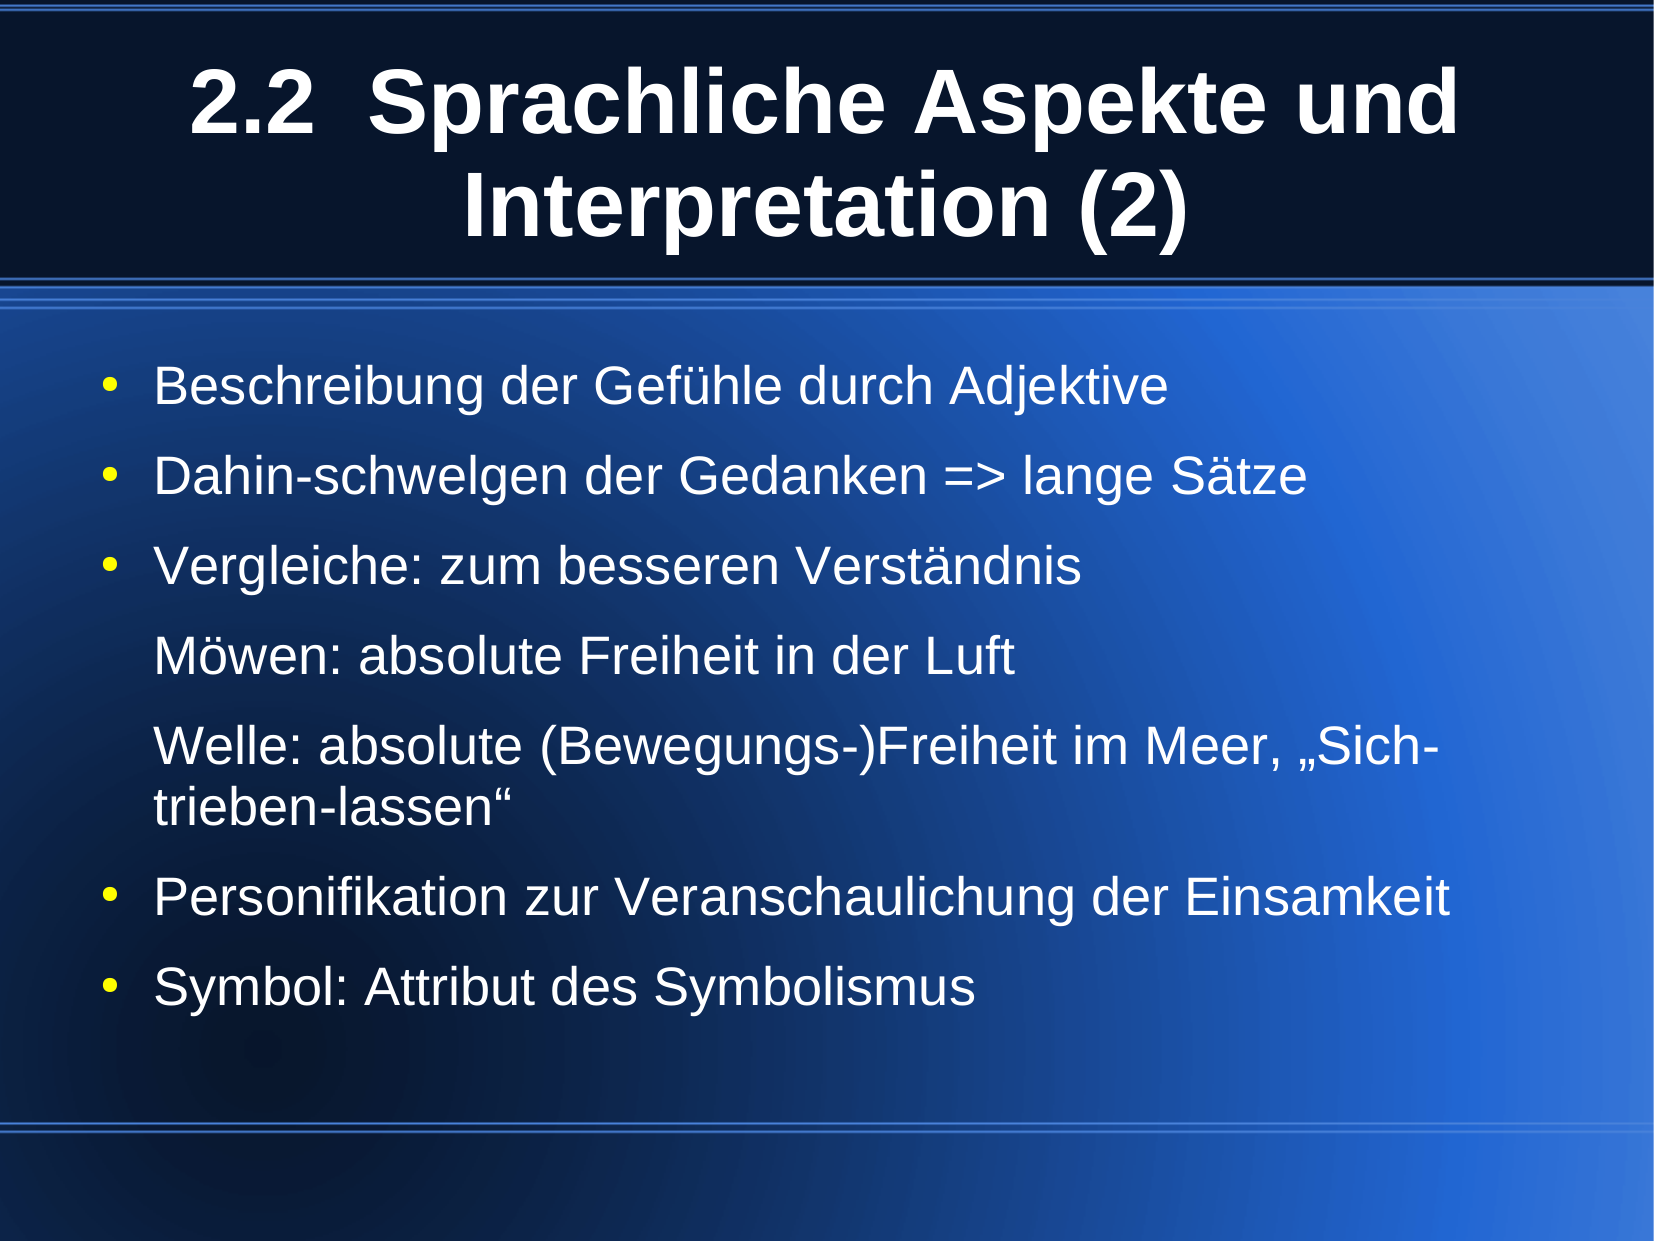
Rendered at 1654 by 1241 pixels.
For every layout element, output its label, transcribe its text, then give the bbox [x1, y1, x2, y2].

list Beschreibung der Gefühle durch Adjektive Dahin-schwelgen der Gedanken => lange Sätze Vergleiche: zum besseren Verständnis Möwen: absolute Freiheit in der Luft Welle: absolute (Bewegungs-)Freiheit im Meer, „Sich-trieben-lassen“ Personifikation zur Veranschaulichung der Einsamkeit Symbol: Attribut des Symbolismus [82, 355, 1571, 1107]
title 2.2 Sprachliche Aspekte und Interpretation (2) [82, 49, 1571, 257]
picture [0, 0, 1654, 1241]
